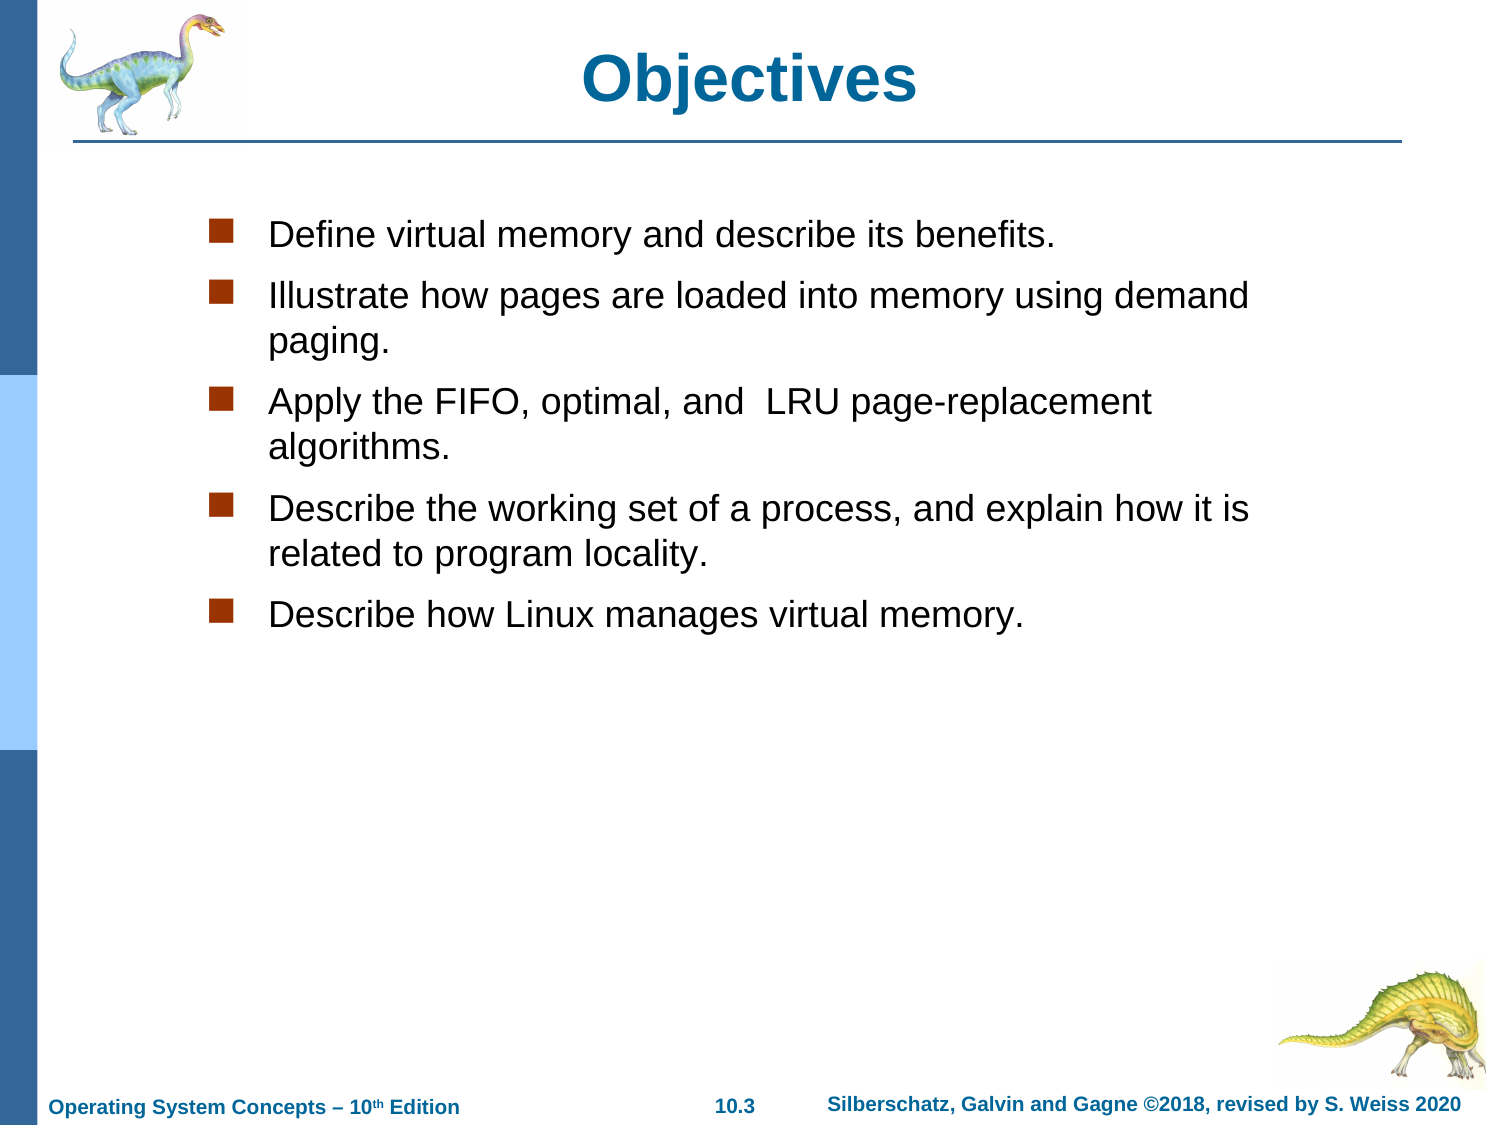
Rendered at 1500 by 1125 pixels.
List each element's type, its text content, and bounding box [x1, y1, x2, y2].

list Define virtual memory and describe its benefits. Illustrate how pages are loaded into memory using demand paging. Apply the FIFO, optimal, and LRU page-replacement algorithms. Describe the working set of a process, and explain how it is related to program locality. Describe how Linux manages virtual memory. [196, 202, 1325, 946]
picture [1275, 959, 1486, 1090]
title Objectives [75, 27, 1426, 123]
picture [1144, 1096, 1152, 1101]
picture [46, 0, 243, 149]
